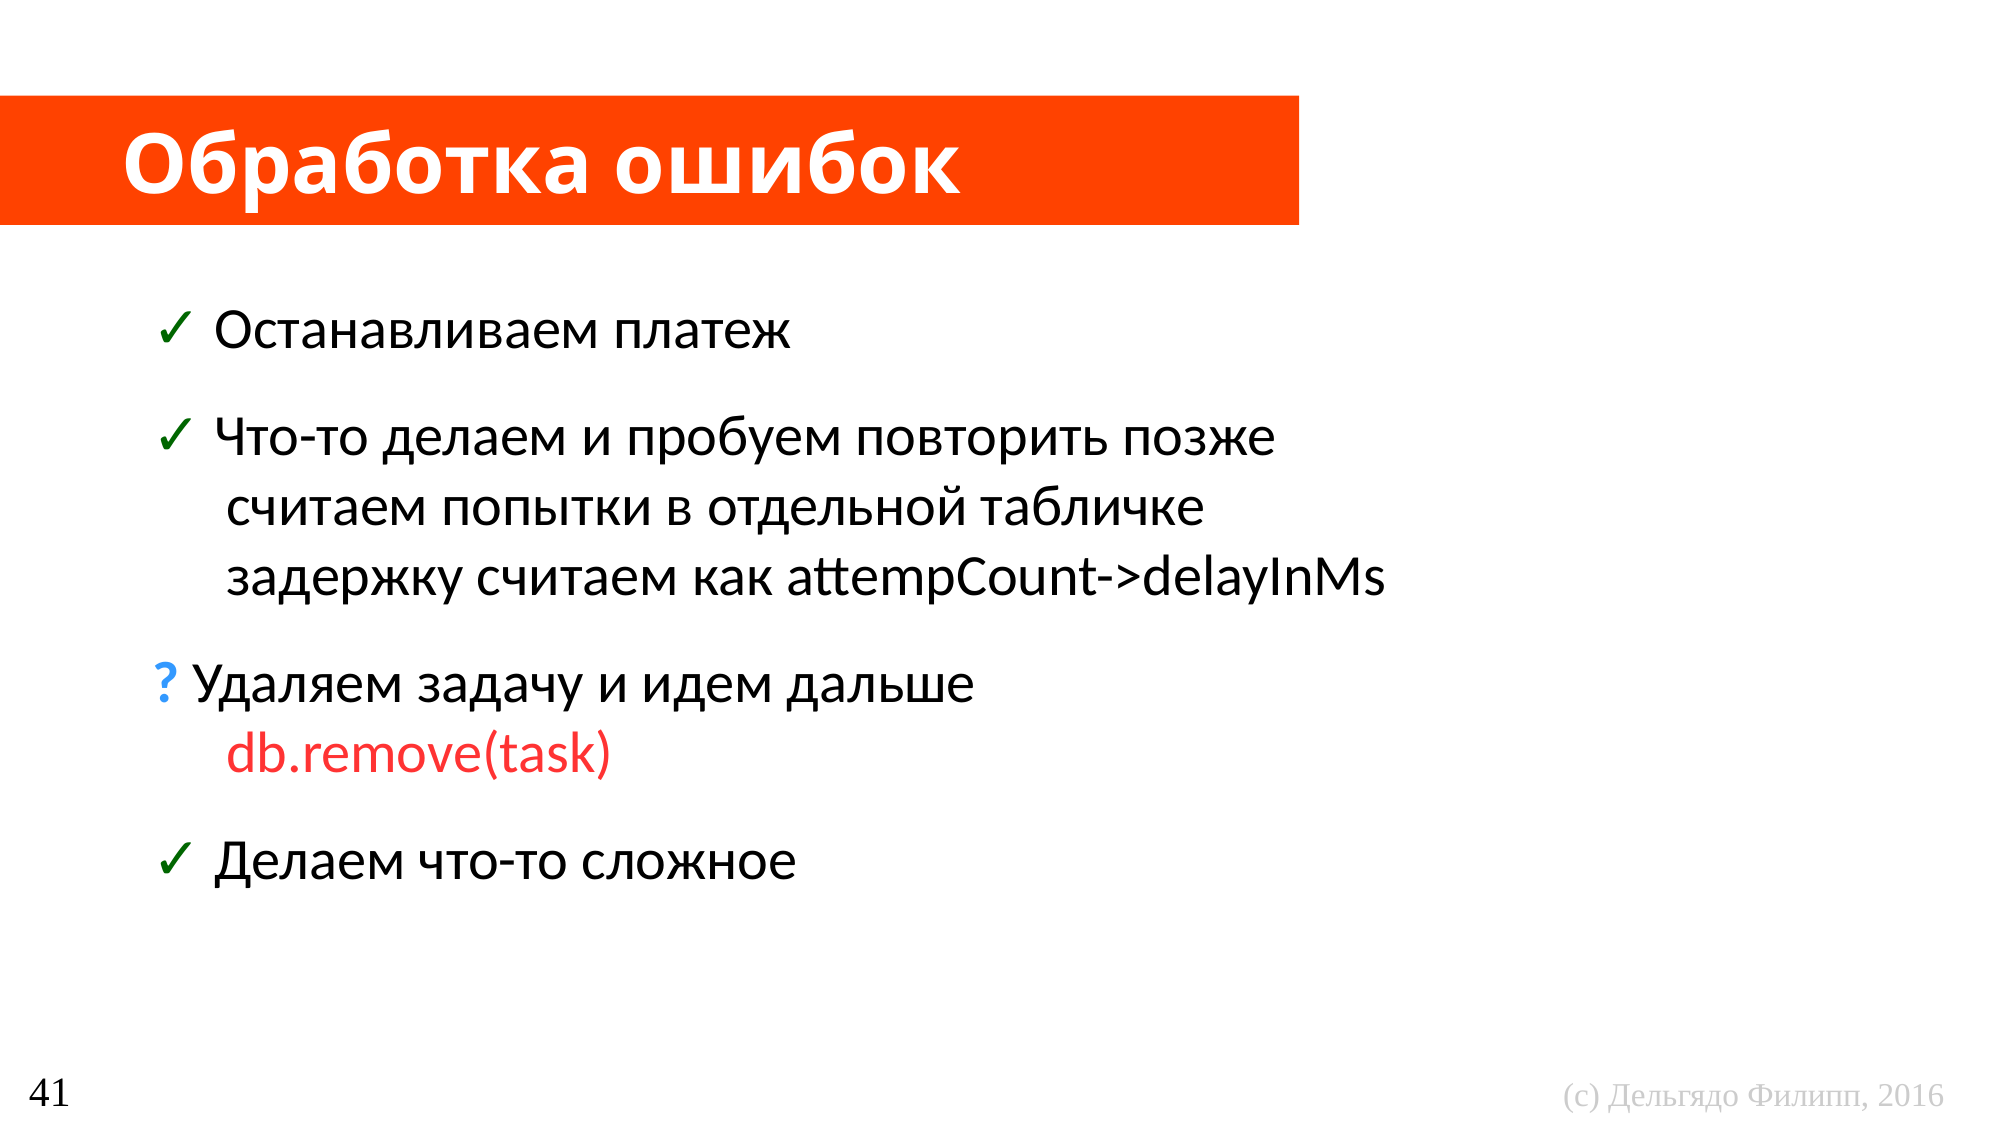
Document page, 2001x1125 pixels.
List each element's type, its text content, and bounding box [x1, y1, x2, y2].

title Обработка ошибок [0, 95, 1300, 225]
list ✓ Останавливаем платеж ✓ Что-то делаем и пробуем повторить позже считаем попытки в отдельной табличке задержку считаем как attempCount->delayInMs ? Удаляем задачу и идем дальше db.remove(task) ✓ Делаем что-то сложное [137, 282, 1863, 1014]
